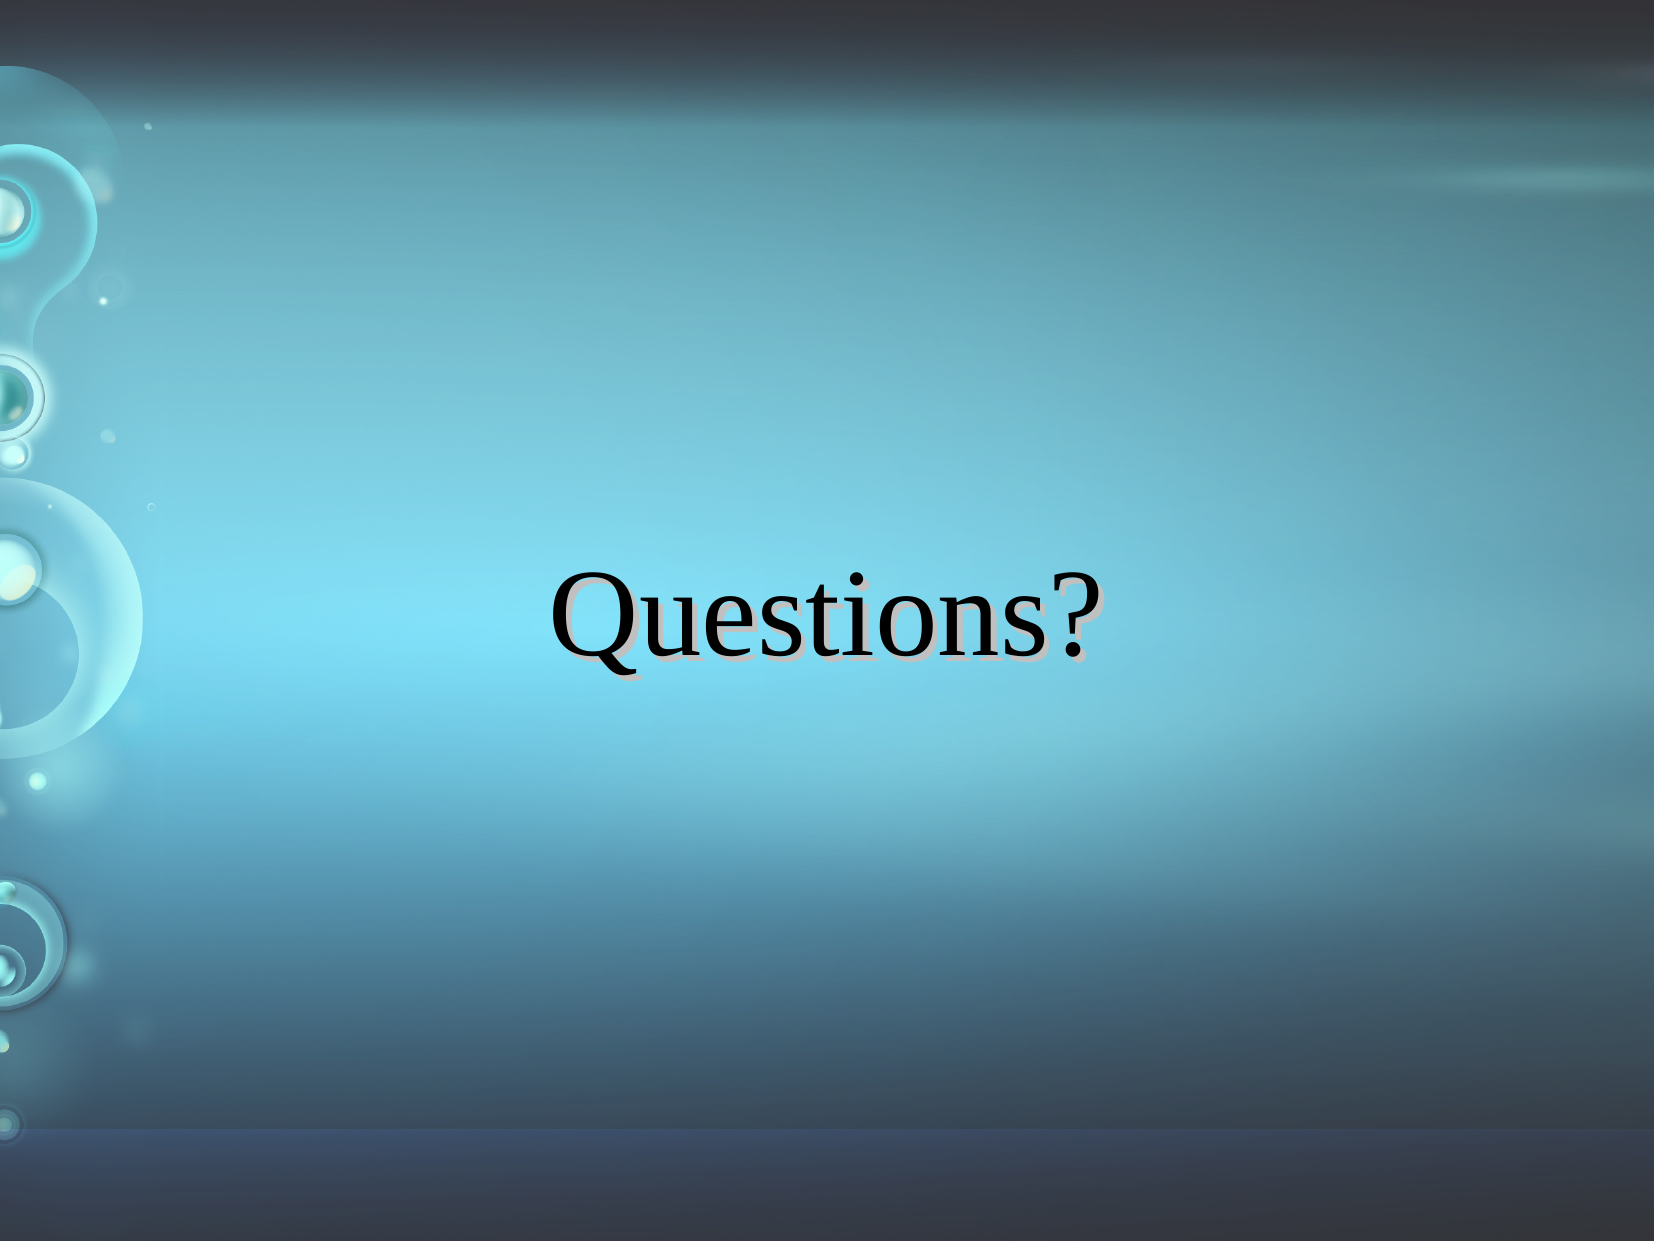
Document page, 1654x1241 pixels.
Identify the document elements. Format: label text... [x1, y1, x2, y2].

title Questions? [82, 510, 1571, 718]
